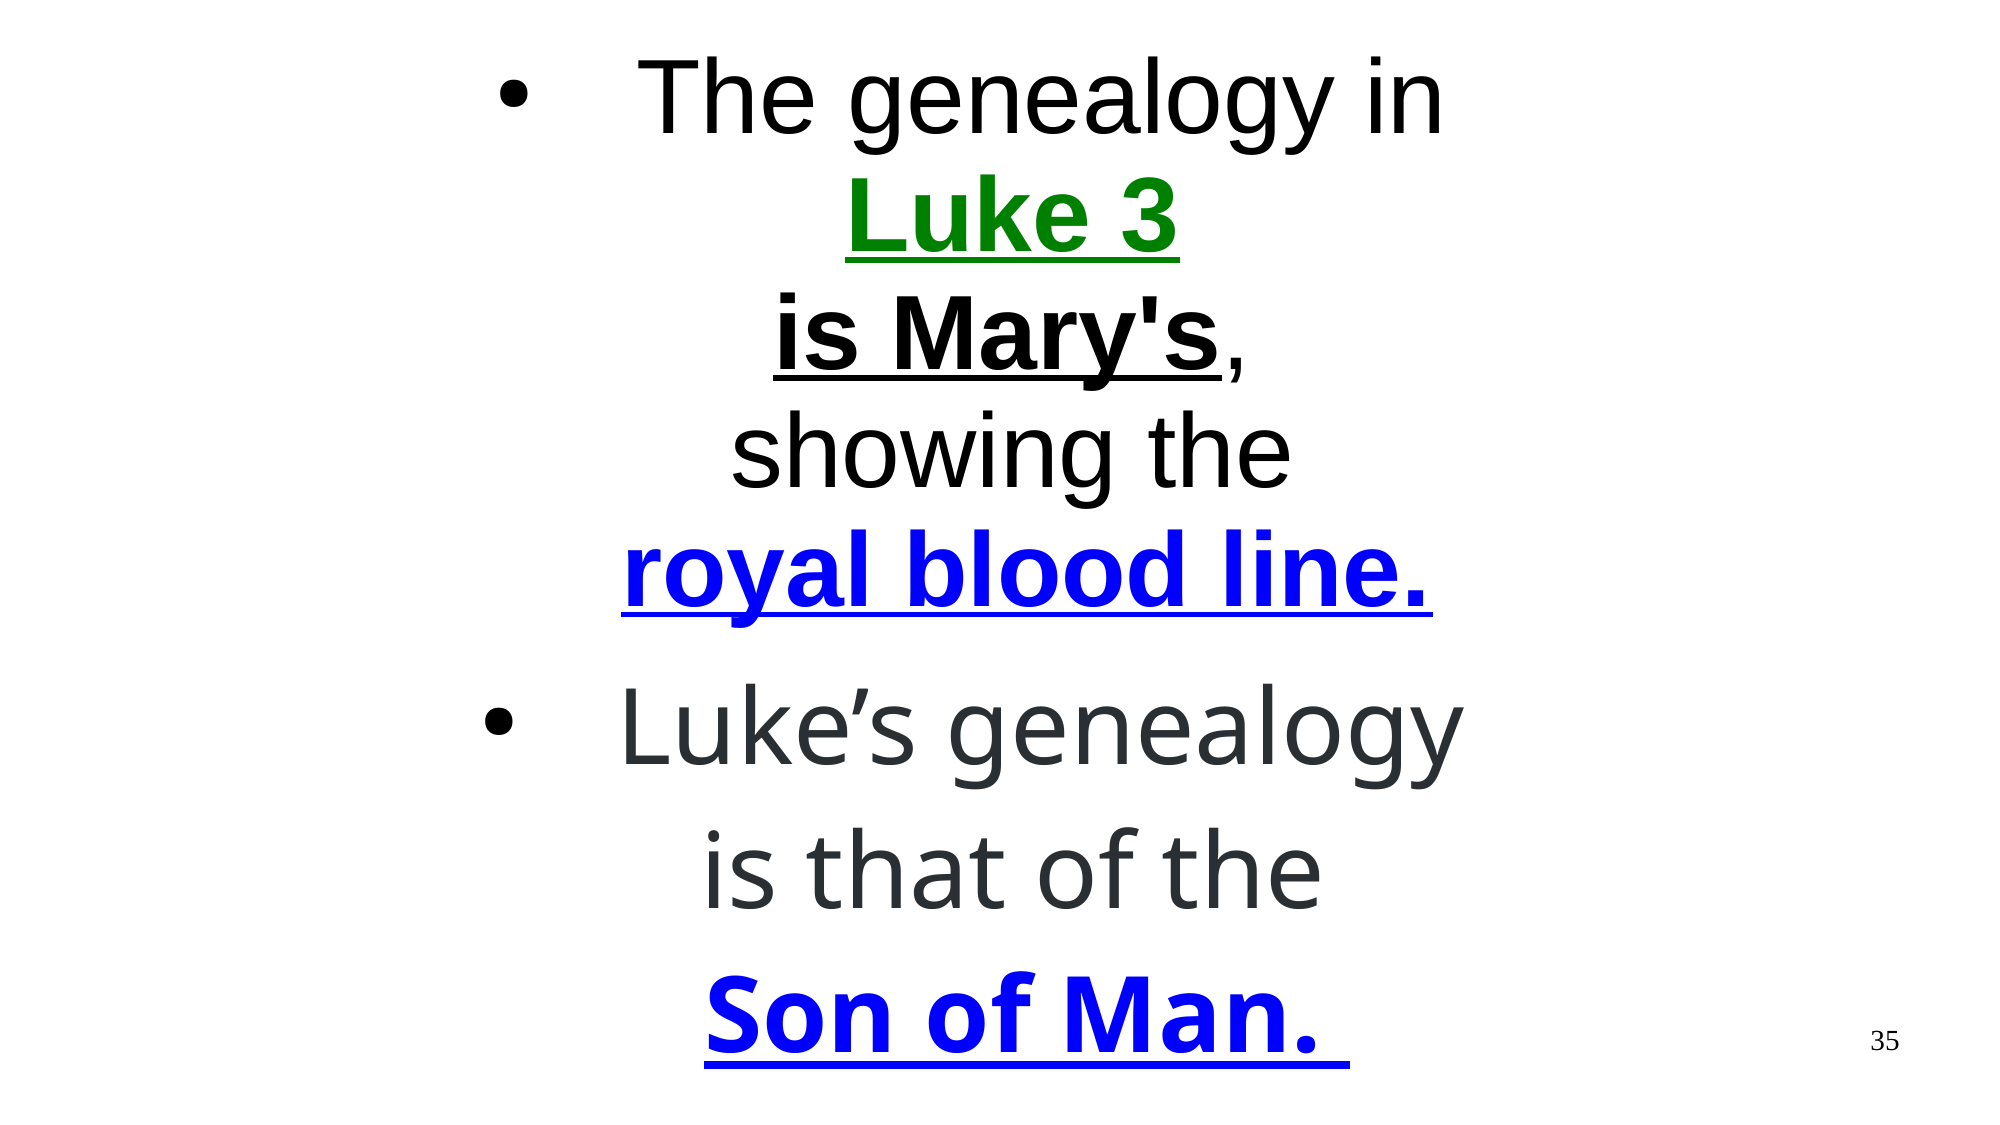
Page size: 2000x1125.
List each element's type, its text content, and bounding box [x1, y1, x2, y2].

list The genealogy in Luke 3 is Mary's, showing the royal blood line. Luke’s genealogy is that of the Son of Man. [37, 37, 1951, 1088]
